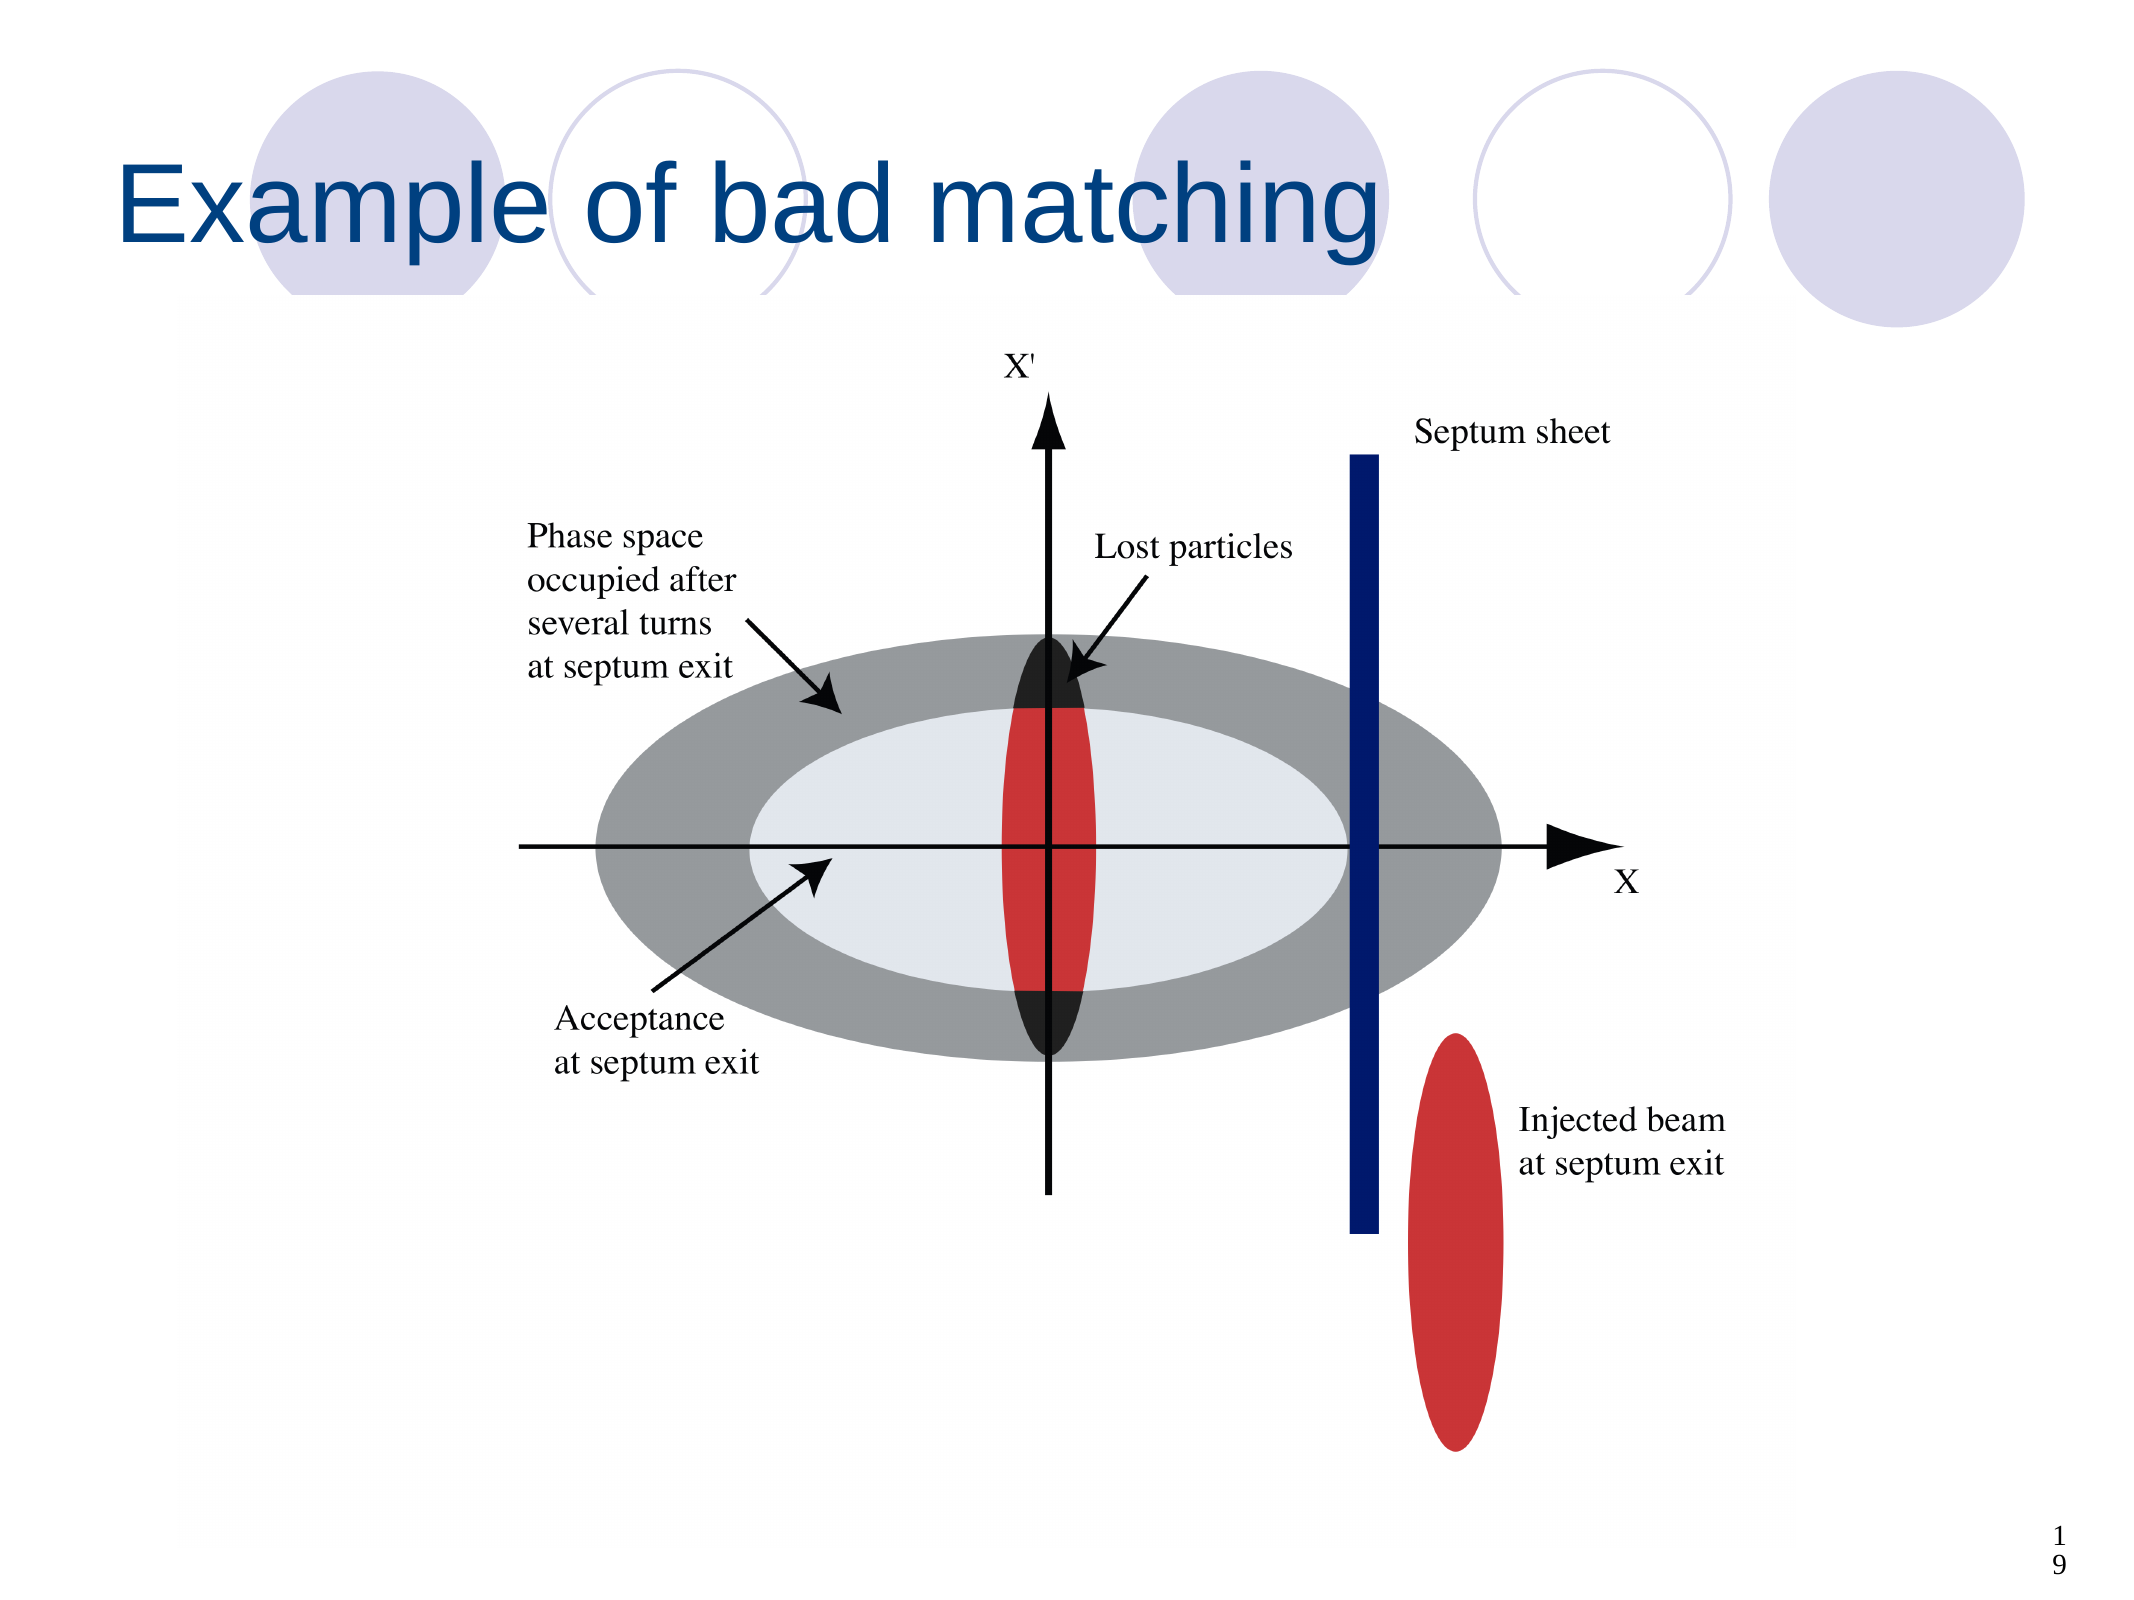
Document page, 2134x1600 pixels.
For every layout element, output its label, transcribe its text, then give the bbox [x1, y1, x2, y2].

picture [177, 374, 1796, 1548]
title Example of bad matching [106, 21, 2028, 374]
